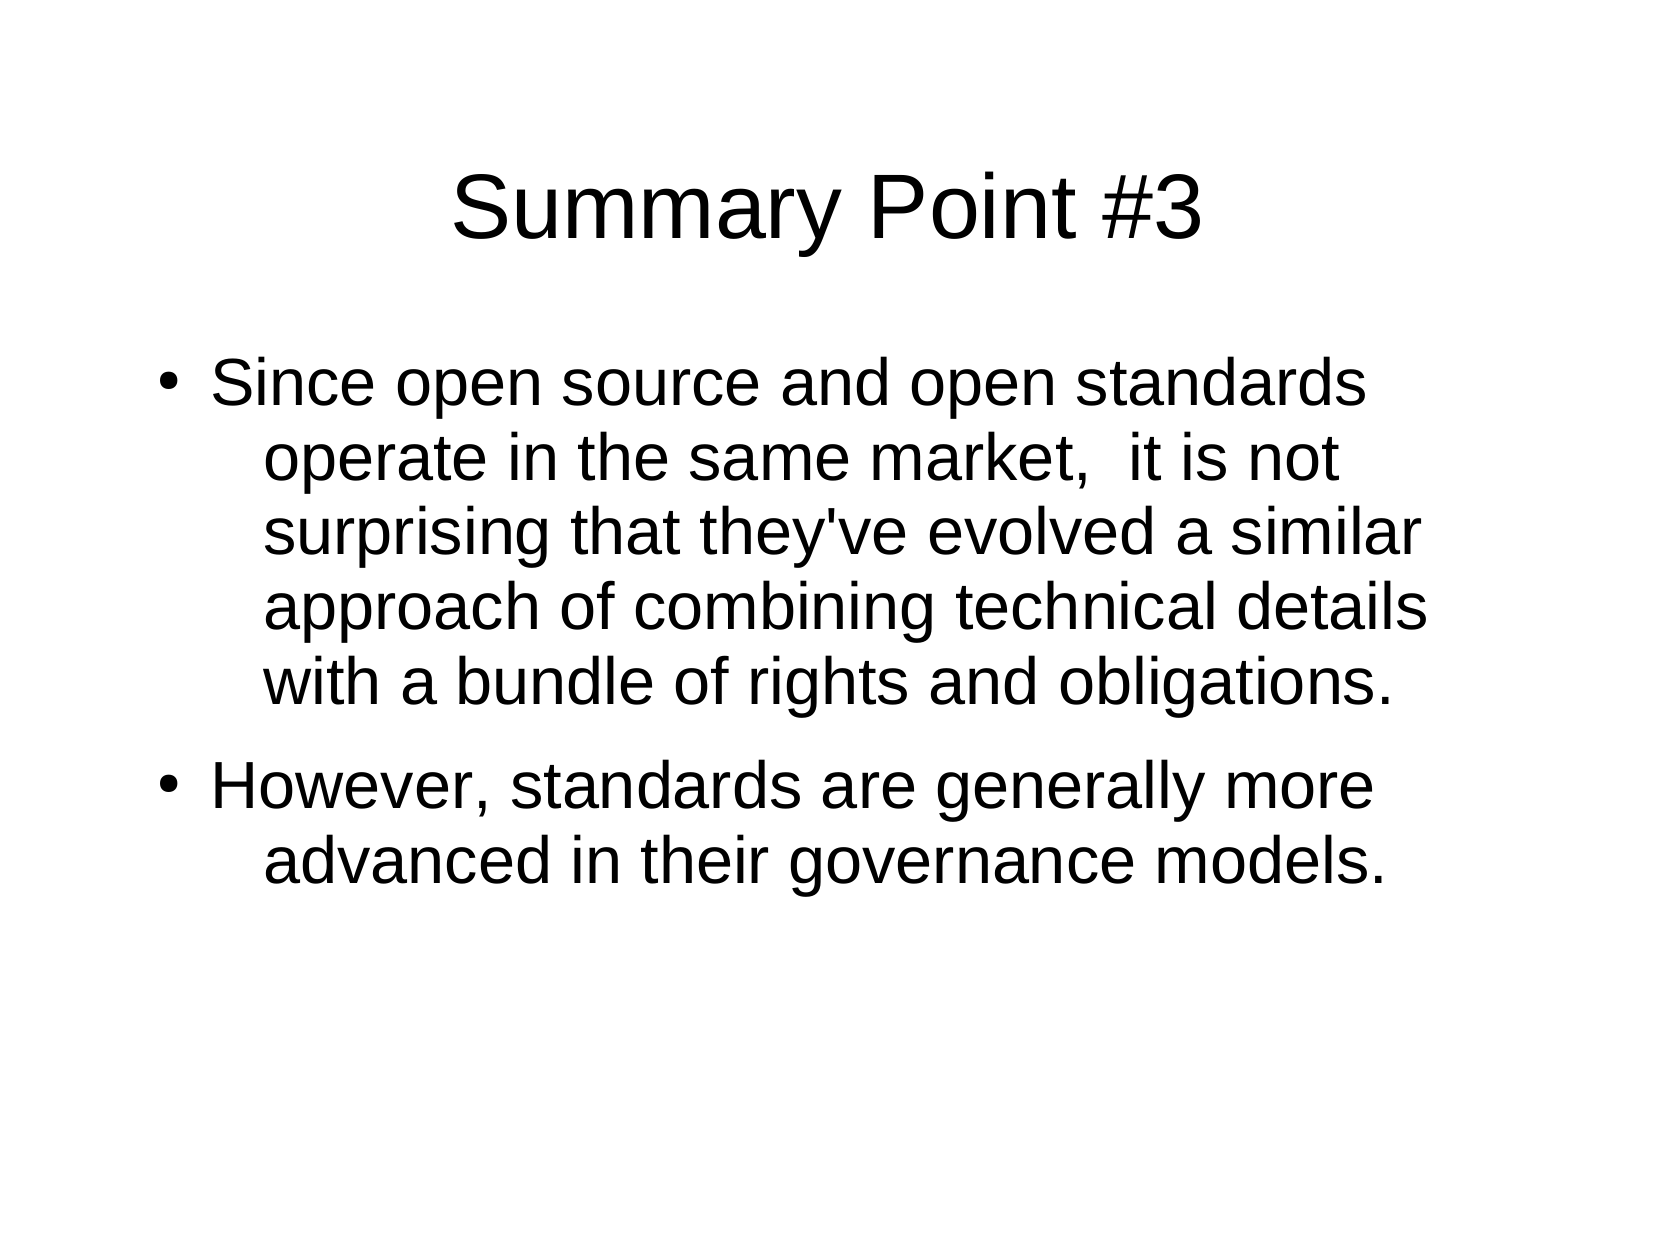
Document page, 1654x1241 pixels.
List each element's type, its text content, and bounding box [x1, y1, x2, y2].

list Since open source and open standards operate in the same market, it is not surprising that they've evolved a similar approach of combining technical details with a bundle of rights and obligations. However, standards are generally more advanced in their governance models. [121, 344, 1534, 951]
title Summary Point #3 [121, 102, 1534, 311]
